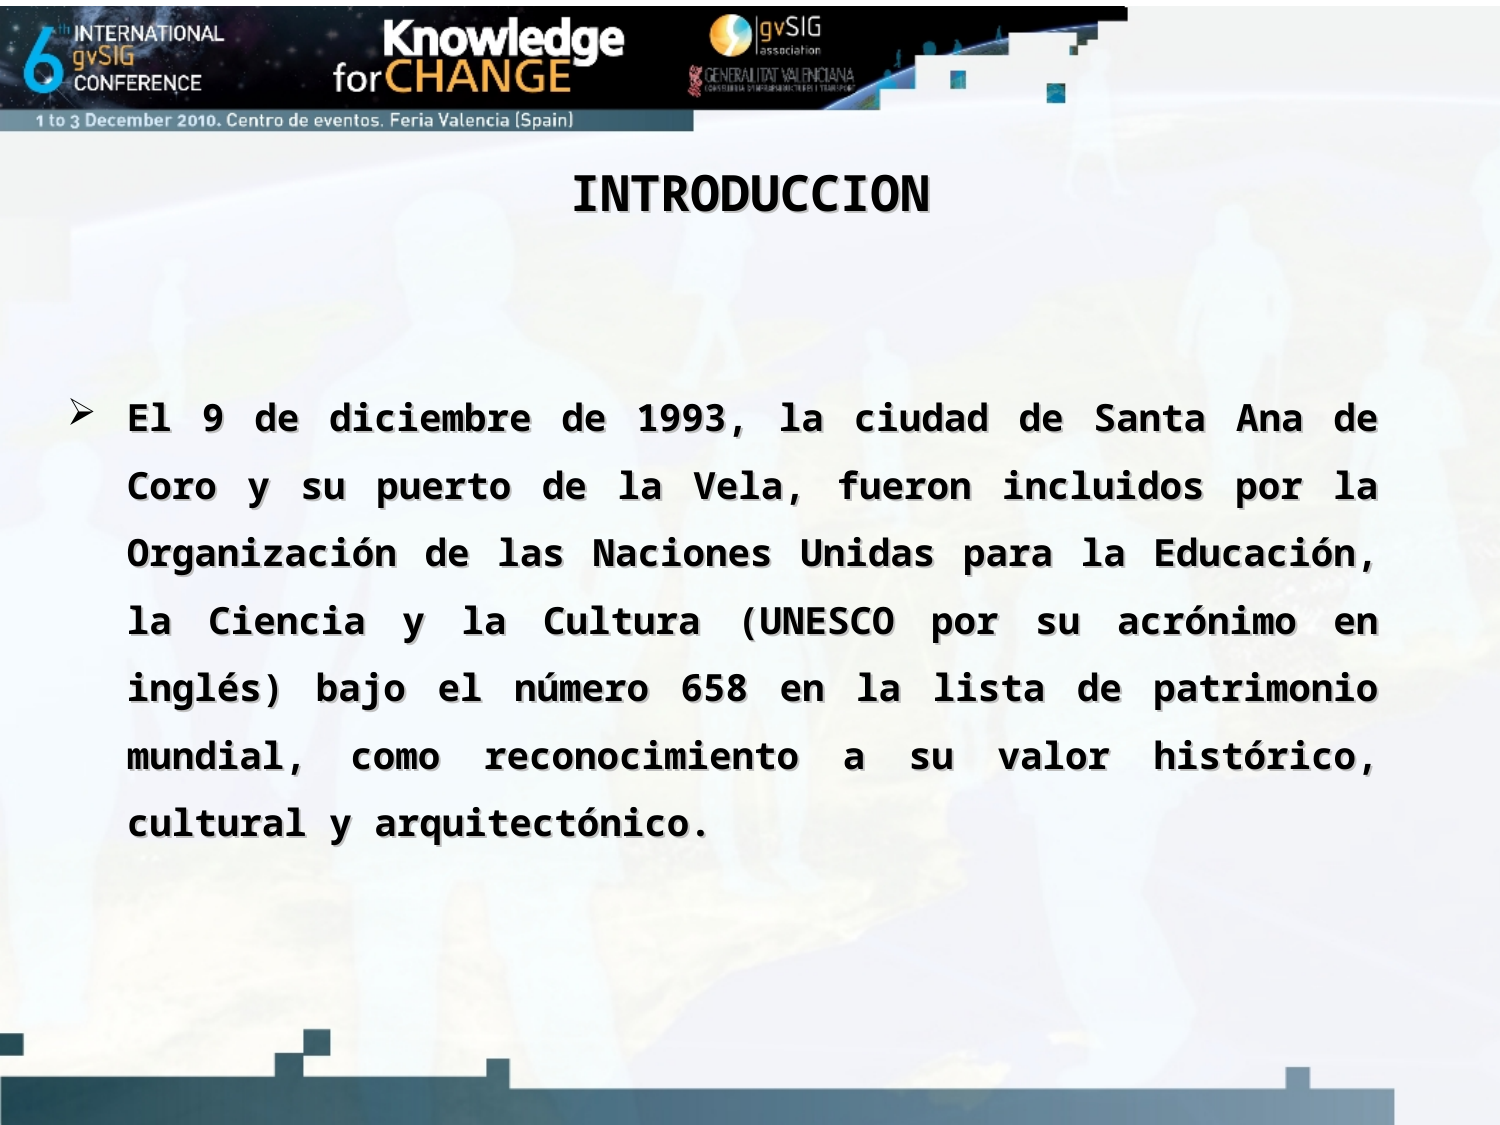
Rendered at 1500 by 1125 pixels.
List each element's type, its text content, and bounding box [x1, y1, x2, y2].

text_box El 9 de diciembre de 1993, la ciudad de Santa Ana de Coro y su puerto de la Vela, fueron incluidos por la Organización de las Naciones Unidas para la Educación, la Ciencia y la Cultura (UNESCO por su acrónimo en inglés) bajo el número 658 en la lista de patrimonio mundial, como reconocimiento a su valor histórico, cultural y arquitectónico. [52, 364, 1394, 853]
picture [0, 6, 1500, 1125]
text_box INTRODUCCION [175, 153, 1325, 229]
